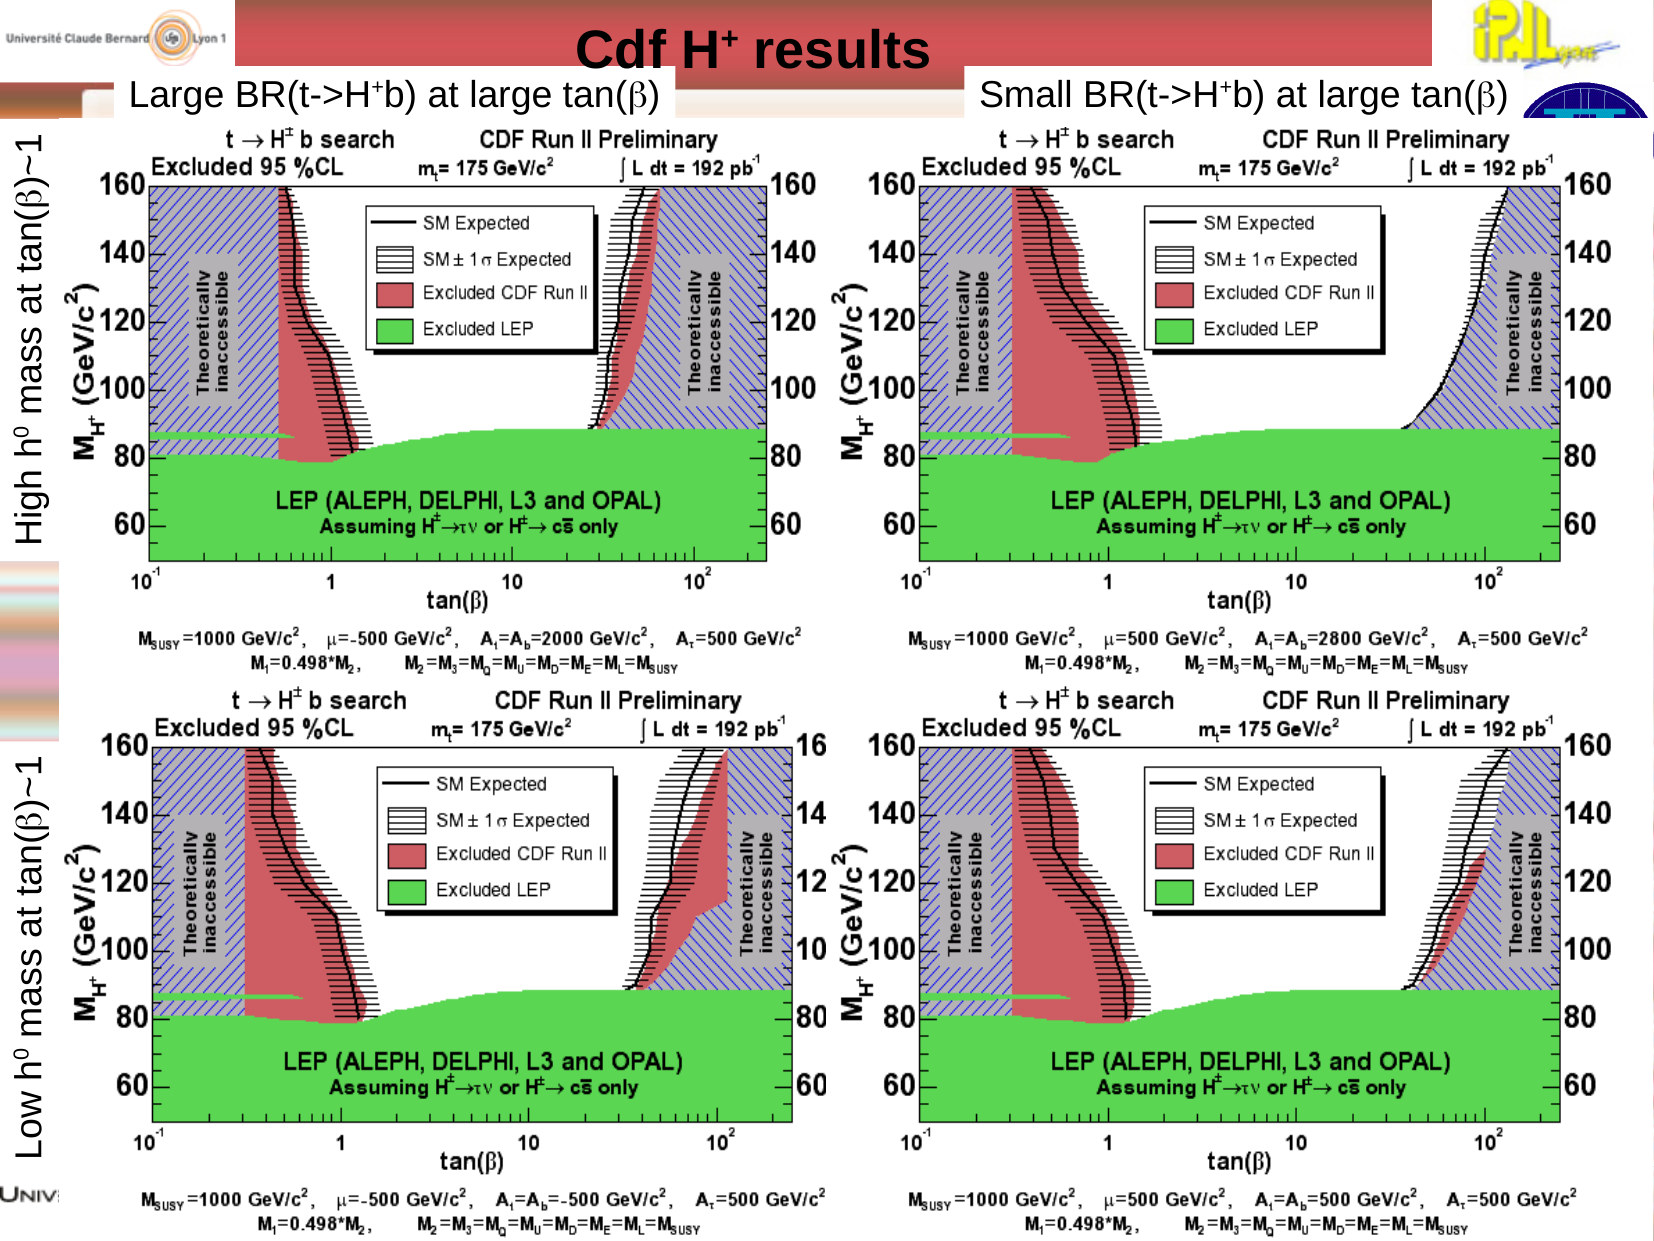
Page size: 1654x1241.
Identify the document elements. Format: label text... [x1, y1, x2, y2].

text_box Small BR(t->H+b) at large tan(b) [964, 66, 1524, 127]
text_box Cdf H+ results [561, 11, 962, 91]
text_box Large BR(t->H+b) at large tan(b) [113, 66, 676, 127]
text_box Low h0 mass at tan(b)~1 [0, 742, 61, 1176]
picture [0, 0, 1654, 1241]
text_box High h0 mass at tan(b)~1 [0, 118, 61, 562]
